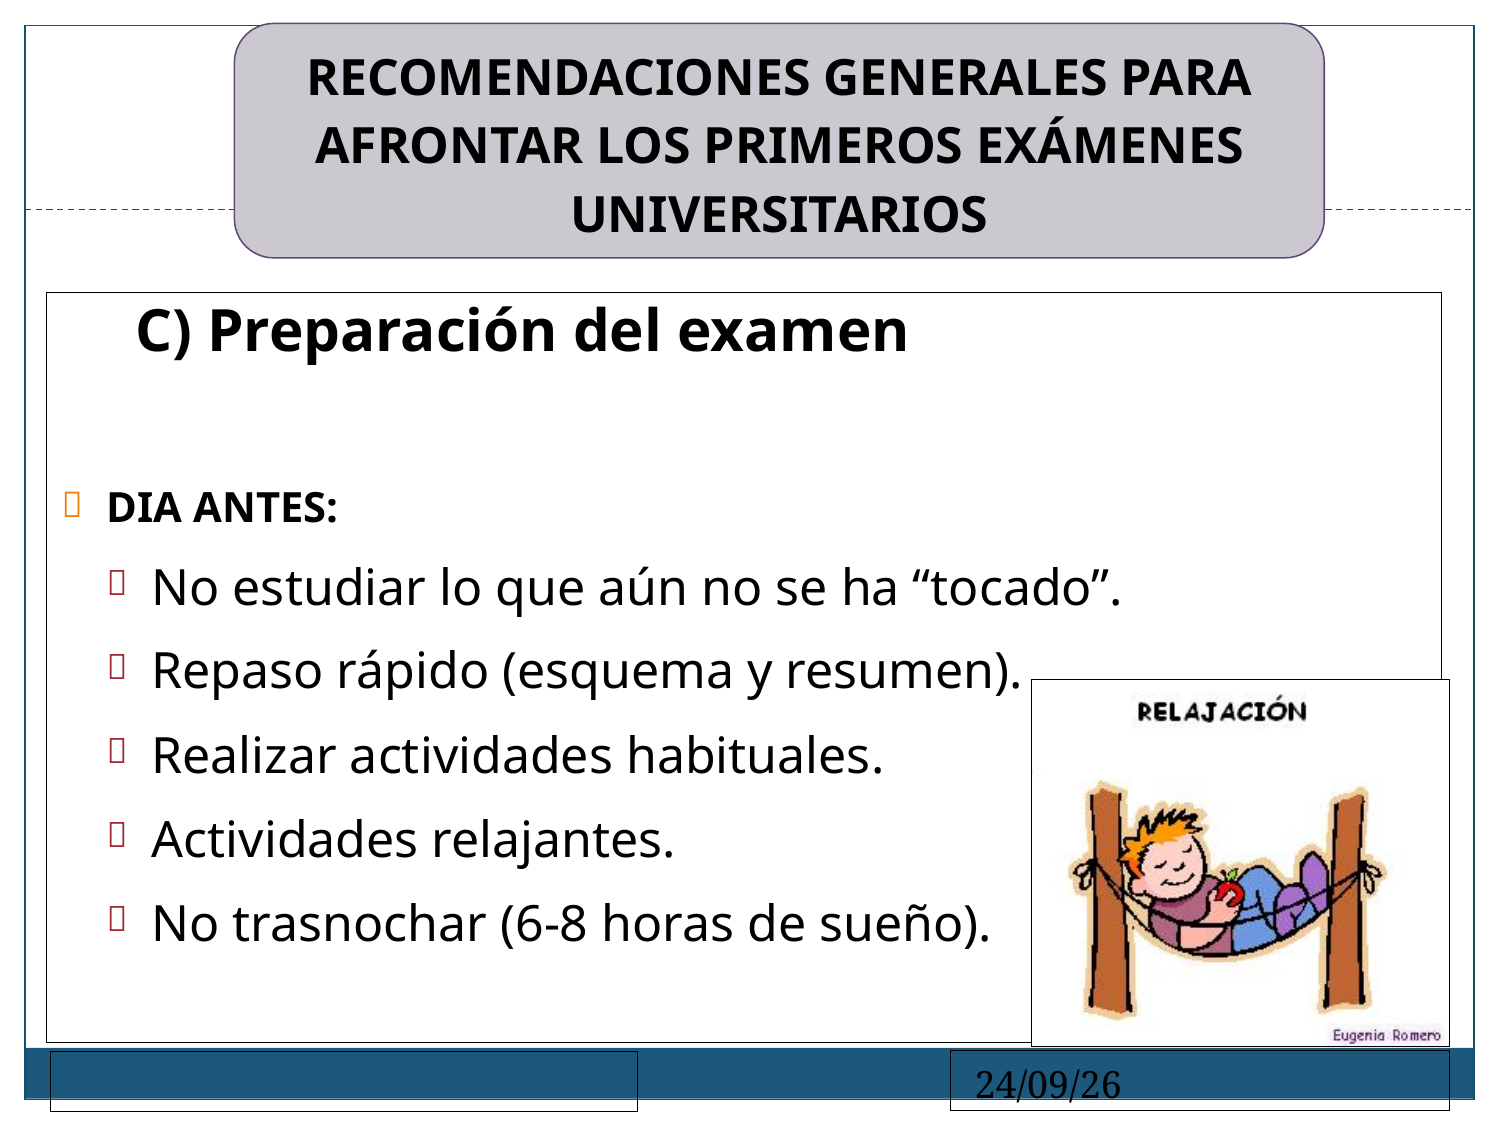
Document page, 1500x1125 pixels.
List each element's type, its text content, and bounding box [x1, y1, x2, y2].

list C) Preparación del examen DIA ANTES: No estudiar lo que aún no se ha “tocado”. Repaso rápido (esquema y resumen). Realizar actividades habituales. Actividades relajantes. No trasnochar (6-8 horas de sueño). [46, 292, 1442, 1043]
picture [1031, 679, 1450, 1047]
text_box RECOMENDACIONES GENERALES PARA AFRONTAR LOS PRIMEROS EXÁMENES UNIVERSITARIOS [234, 23, 1325, 258]
